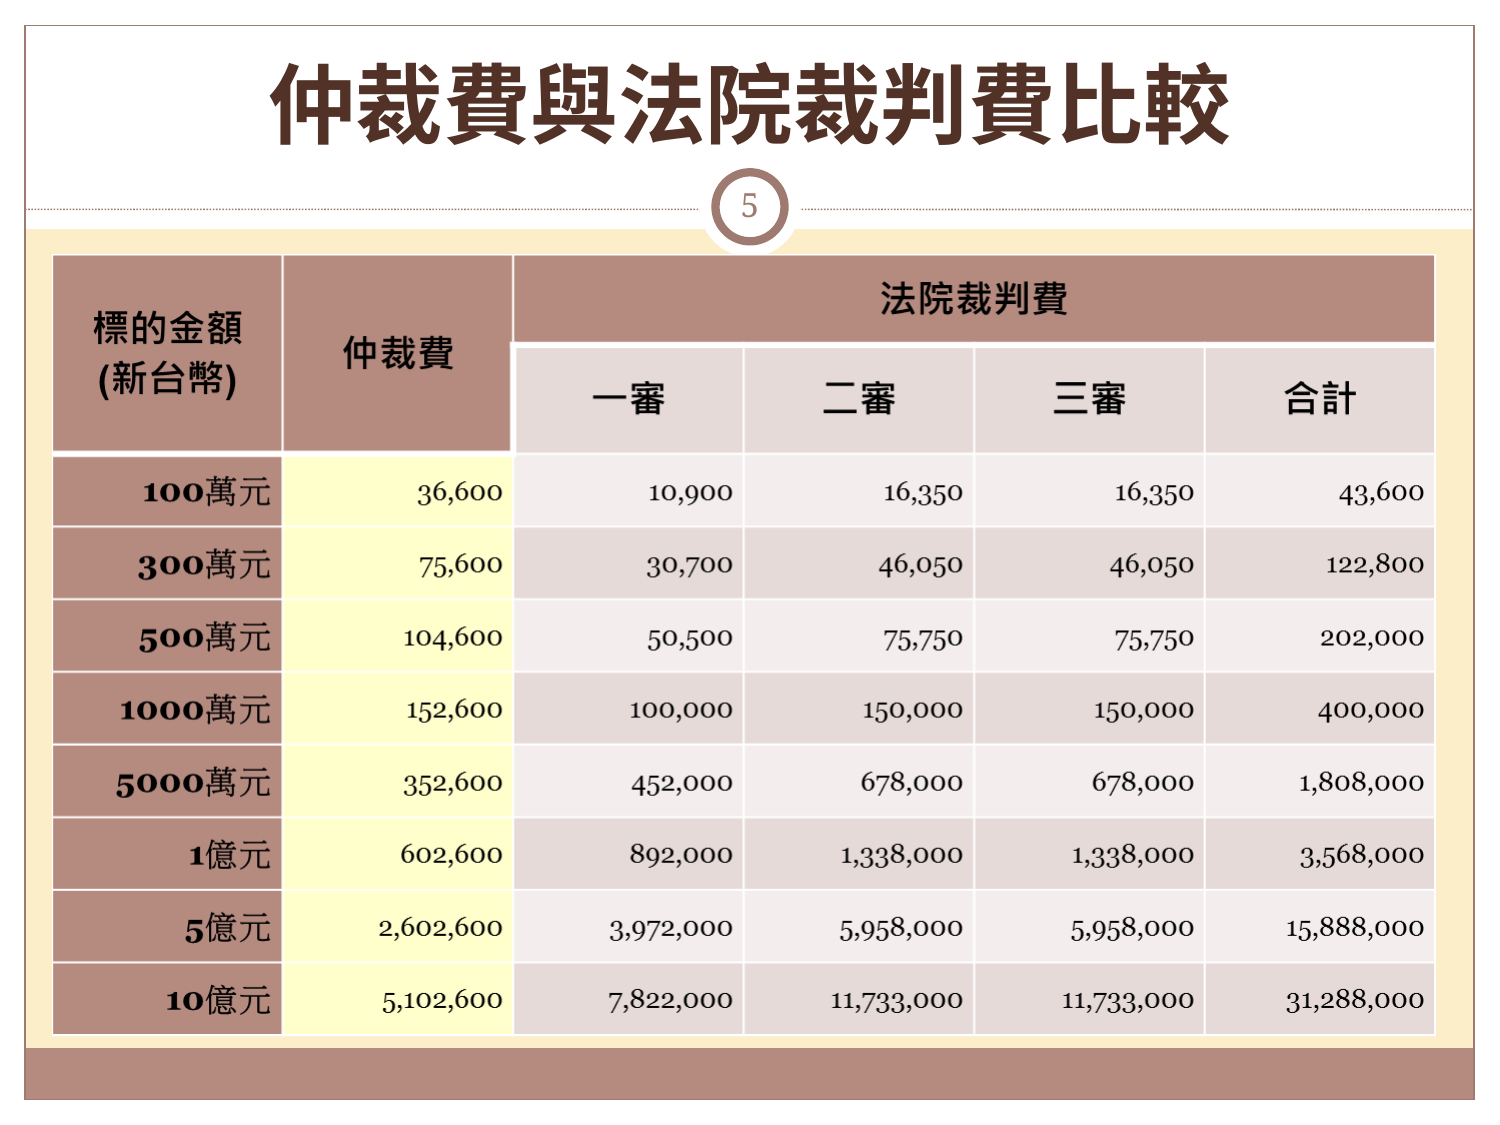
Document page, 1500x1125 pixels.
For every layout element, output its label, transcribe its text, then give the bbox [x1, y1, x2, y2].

text_box 5 [712, 170, 788, 244]
picture [52, 254, 1436, 1039]
title 仲裁費與法院裁判費比較 [41, 42, 1442, 168]
